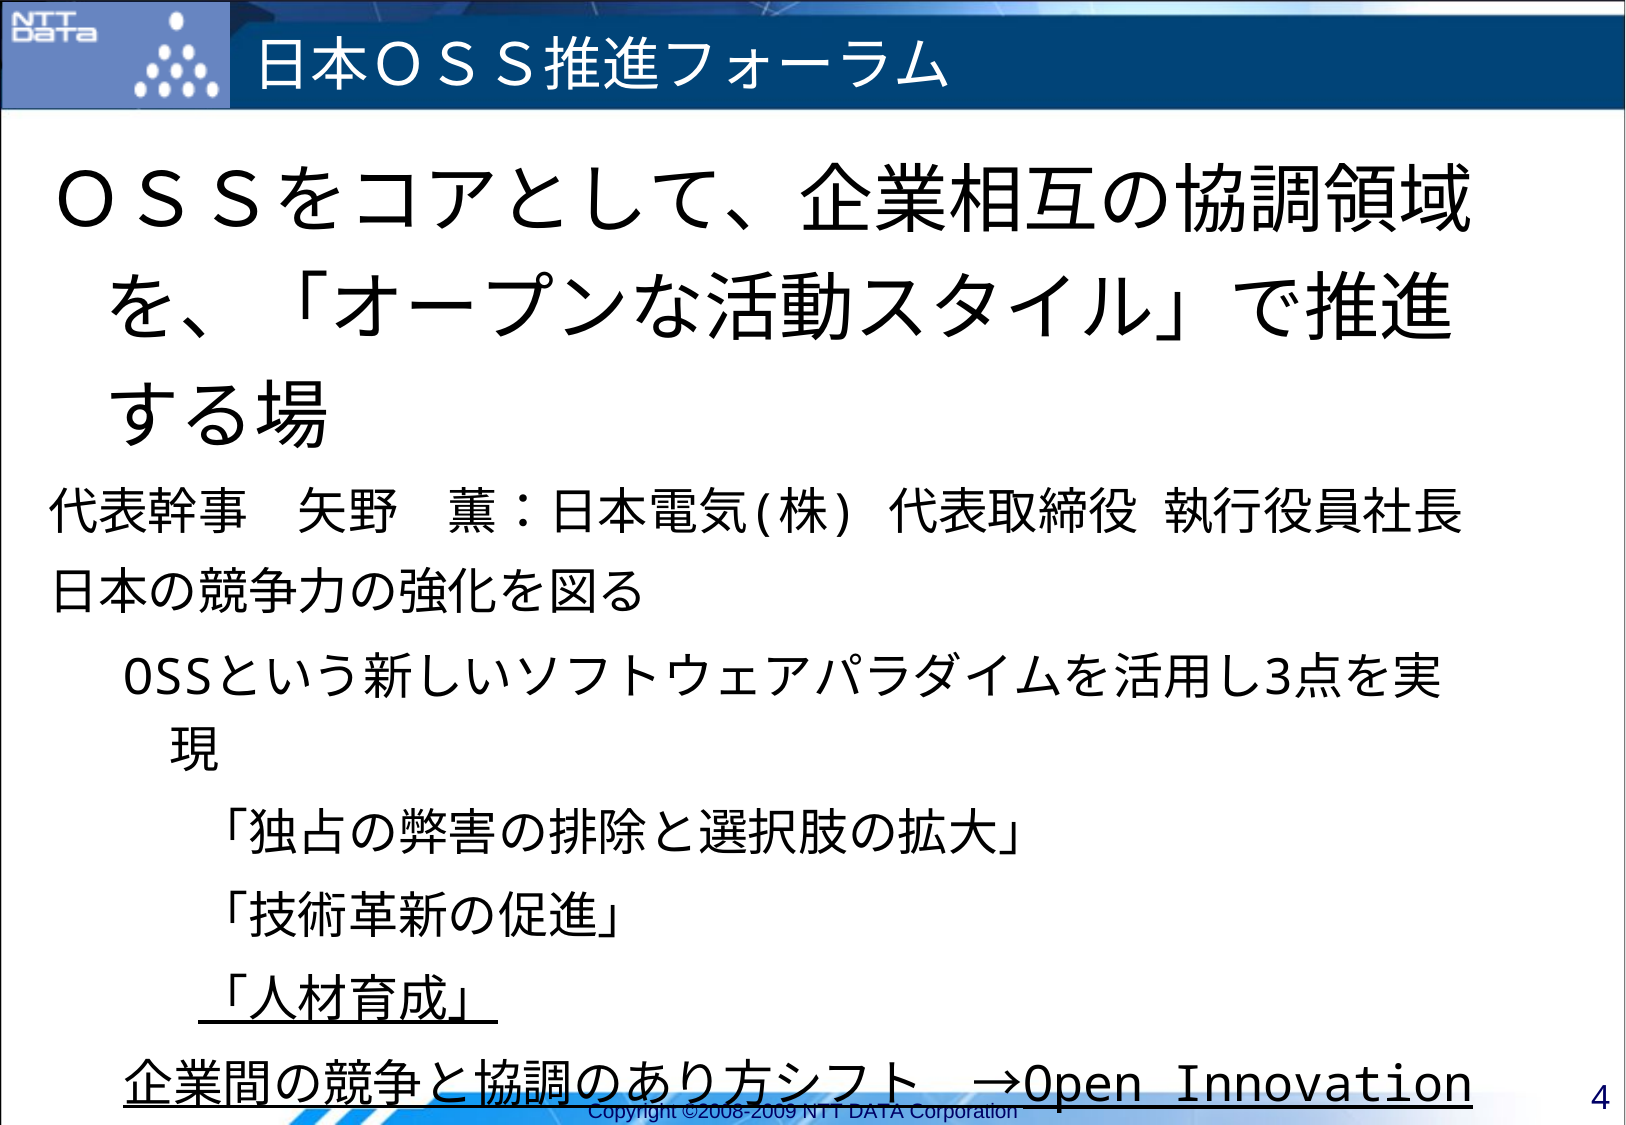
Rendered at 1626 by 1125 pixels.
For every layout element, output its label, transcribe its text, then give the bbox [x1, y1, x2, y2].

list ＯＳＳをコアとして、企業相互の協調領域を、「オープンな活動スタイル」で推進する場 代表幹事 矢野 薫：日本電気(株) 代表取締役 執行役員社長 日本の競争力の強化を図る OSSという新しいソフトウェアパラダイムを活用し3点を実現 「独占の弊害の排除と選択肢の拡大」 「技術革新の促進」 「人材育成」 企業間の競争と協調のあり方シフト →Open Innovation 企業のコミュニティ参加を促進 中国・韓国の民間企業・研究教育機関と連携 中国ＯＳＳ推進連盟、韓国ＯＳＳ推進フォーラムと共に、北東アジアＯＳＳ推進フォーラムを構成 [32, 131, 1496, 1098]
picture [0, 0, 1626, 1125]
title 日本ＯＳＳ推進フォーラム [246, 18, 1625, 109]
